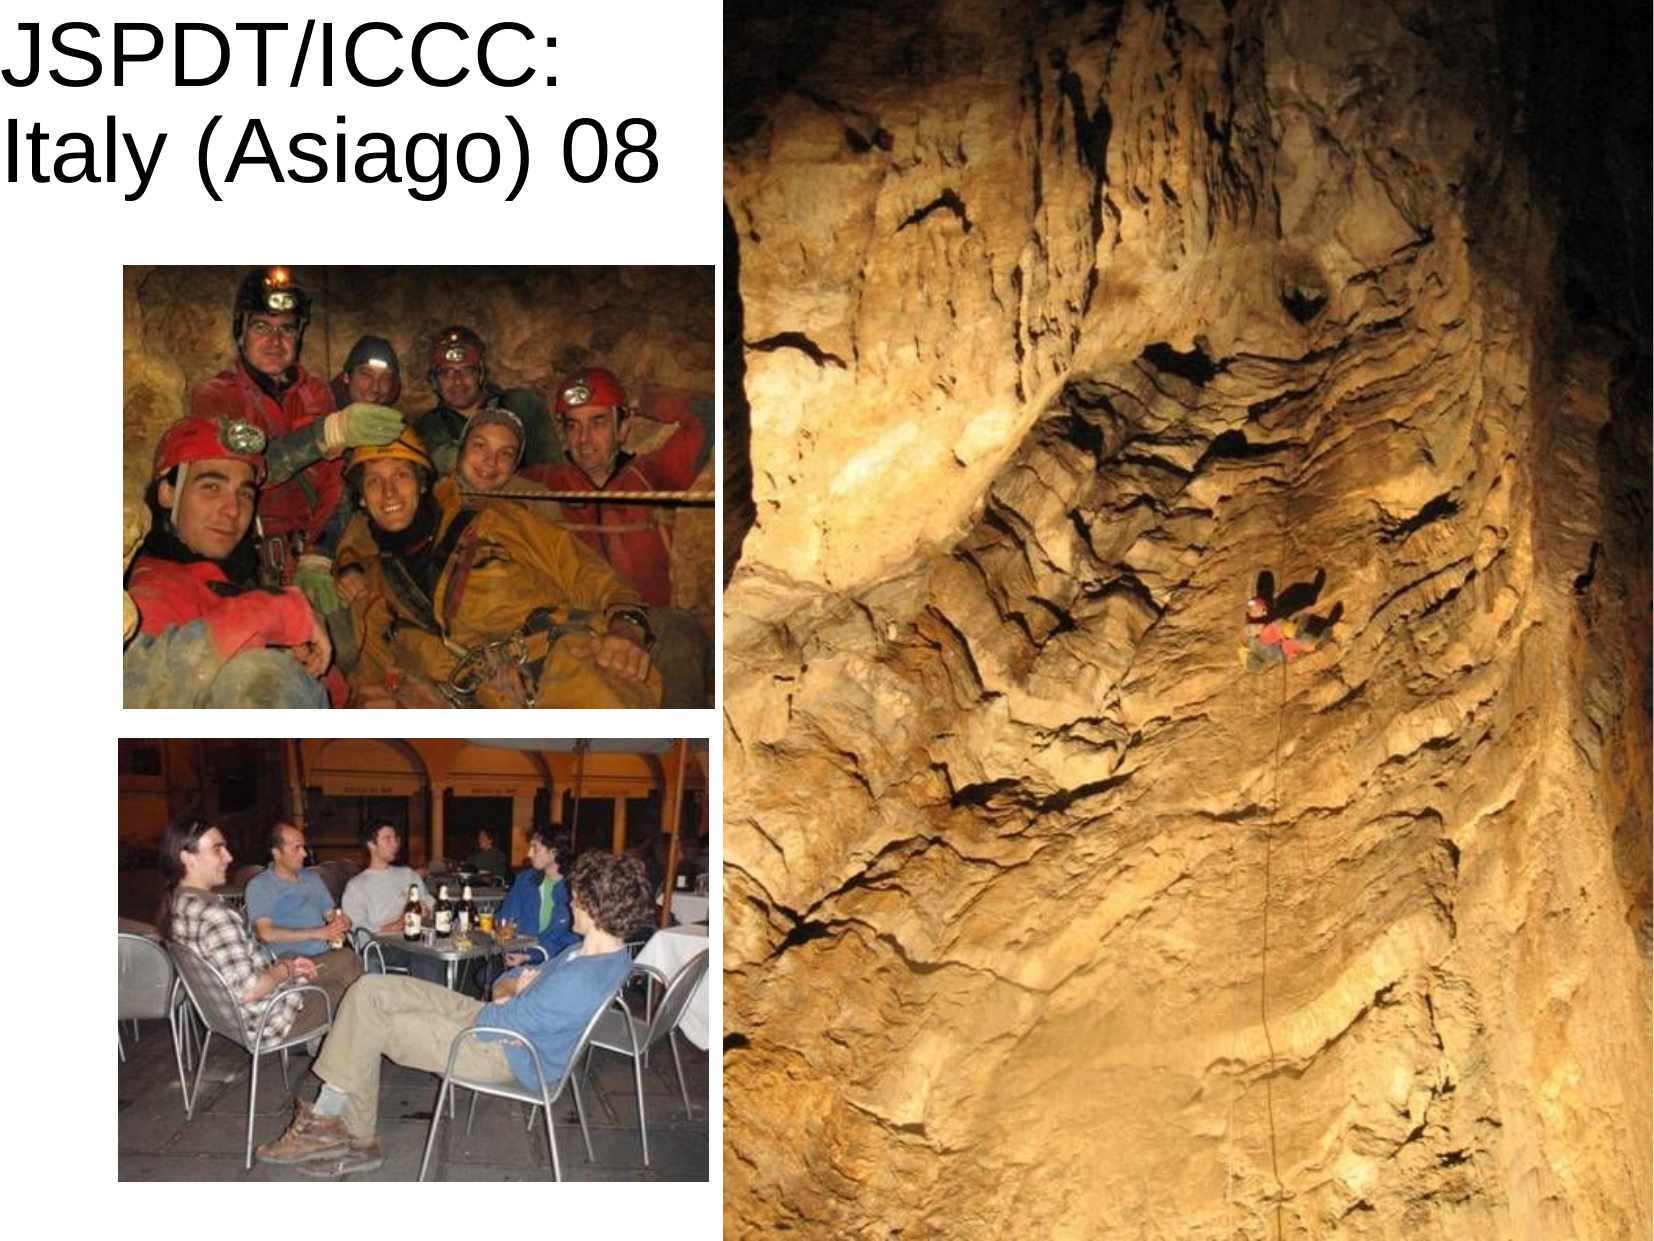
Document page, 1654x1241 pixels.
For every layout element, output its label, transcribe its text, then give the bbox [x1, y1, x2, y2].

title JSPDT/ICCC: Italy (Asiago) 08 [0, 0, 723, 206]
picture [118, 738, 709, 1182]
picture [723, 0, 1654, 1241]
picture [123, 265, 715, 709]
